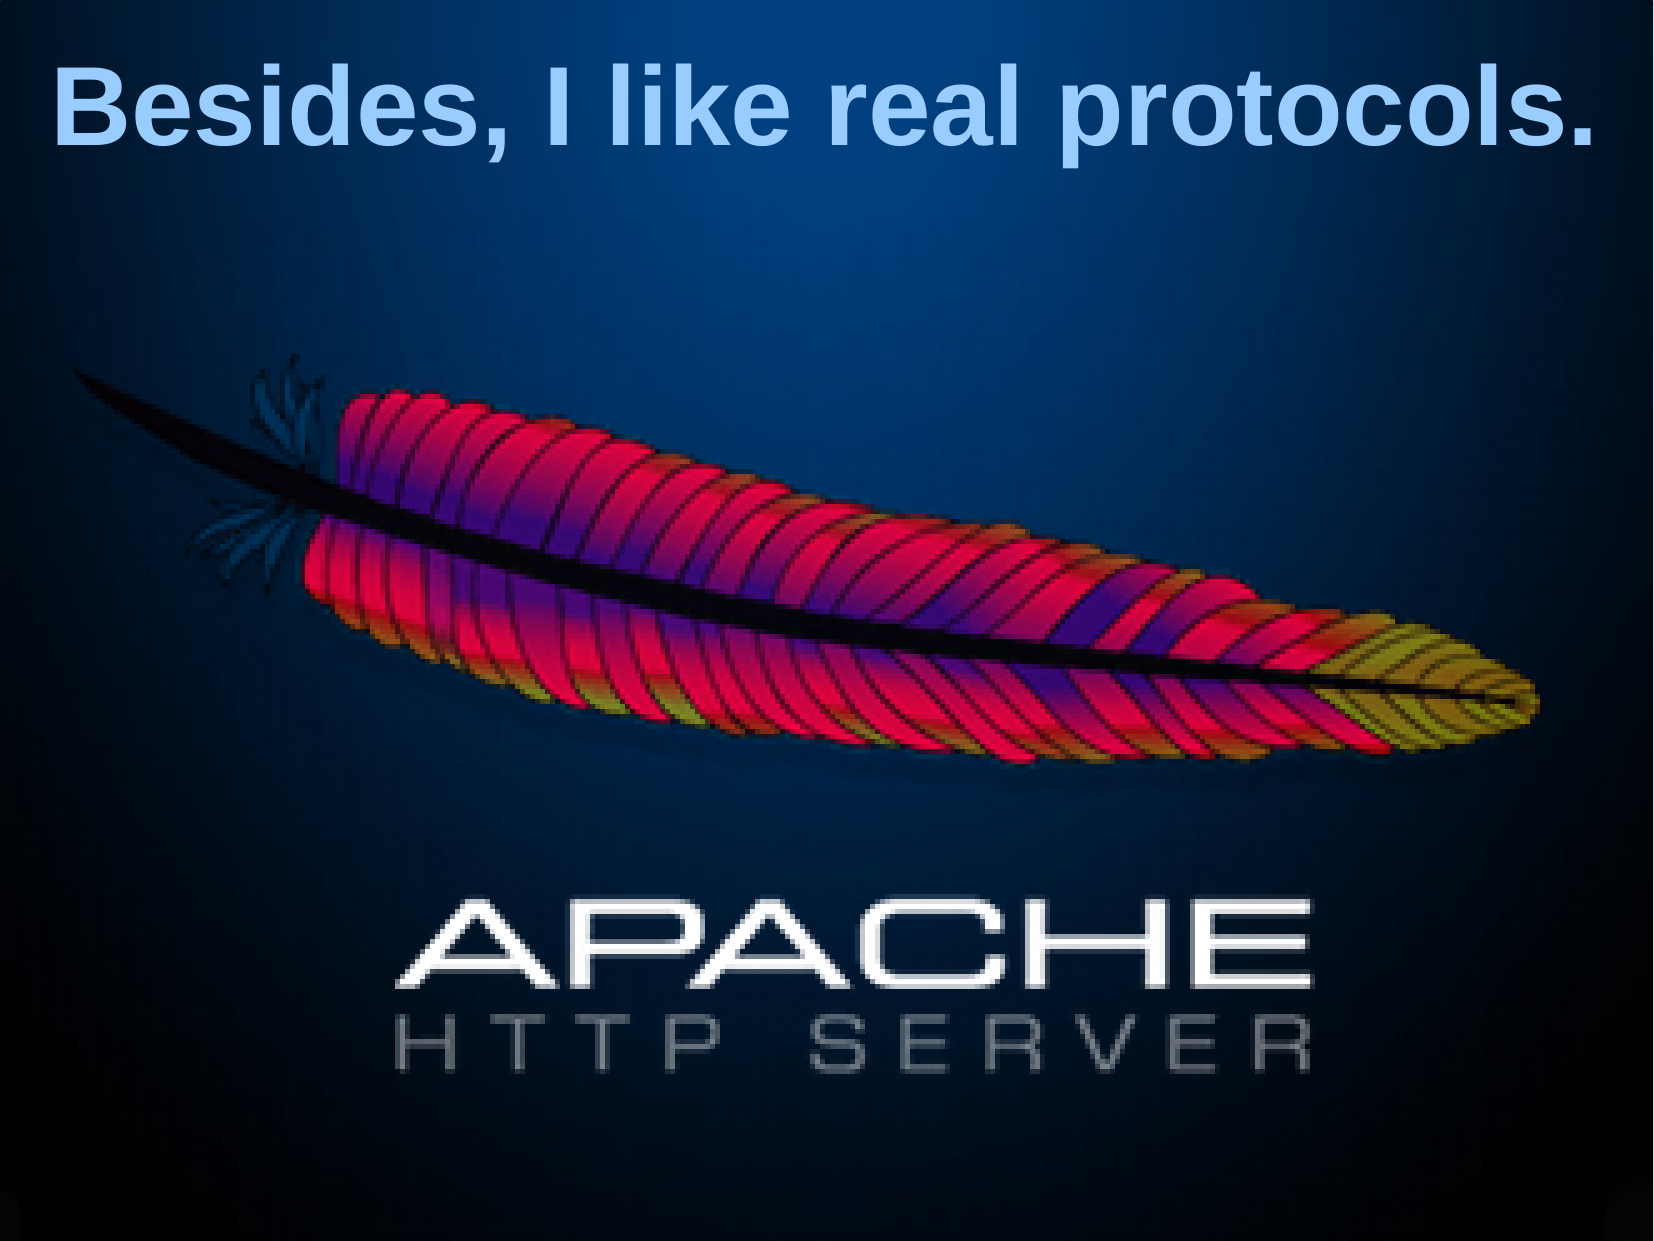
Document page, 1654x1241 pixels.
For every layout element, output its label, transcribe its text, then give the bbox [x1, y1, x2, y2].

title Besides, I like real protocols. [0, 2, 1651, 211]
picture [0, 0, 1654, 1241]
